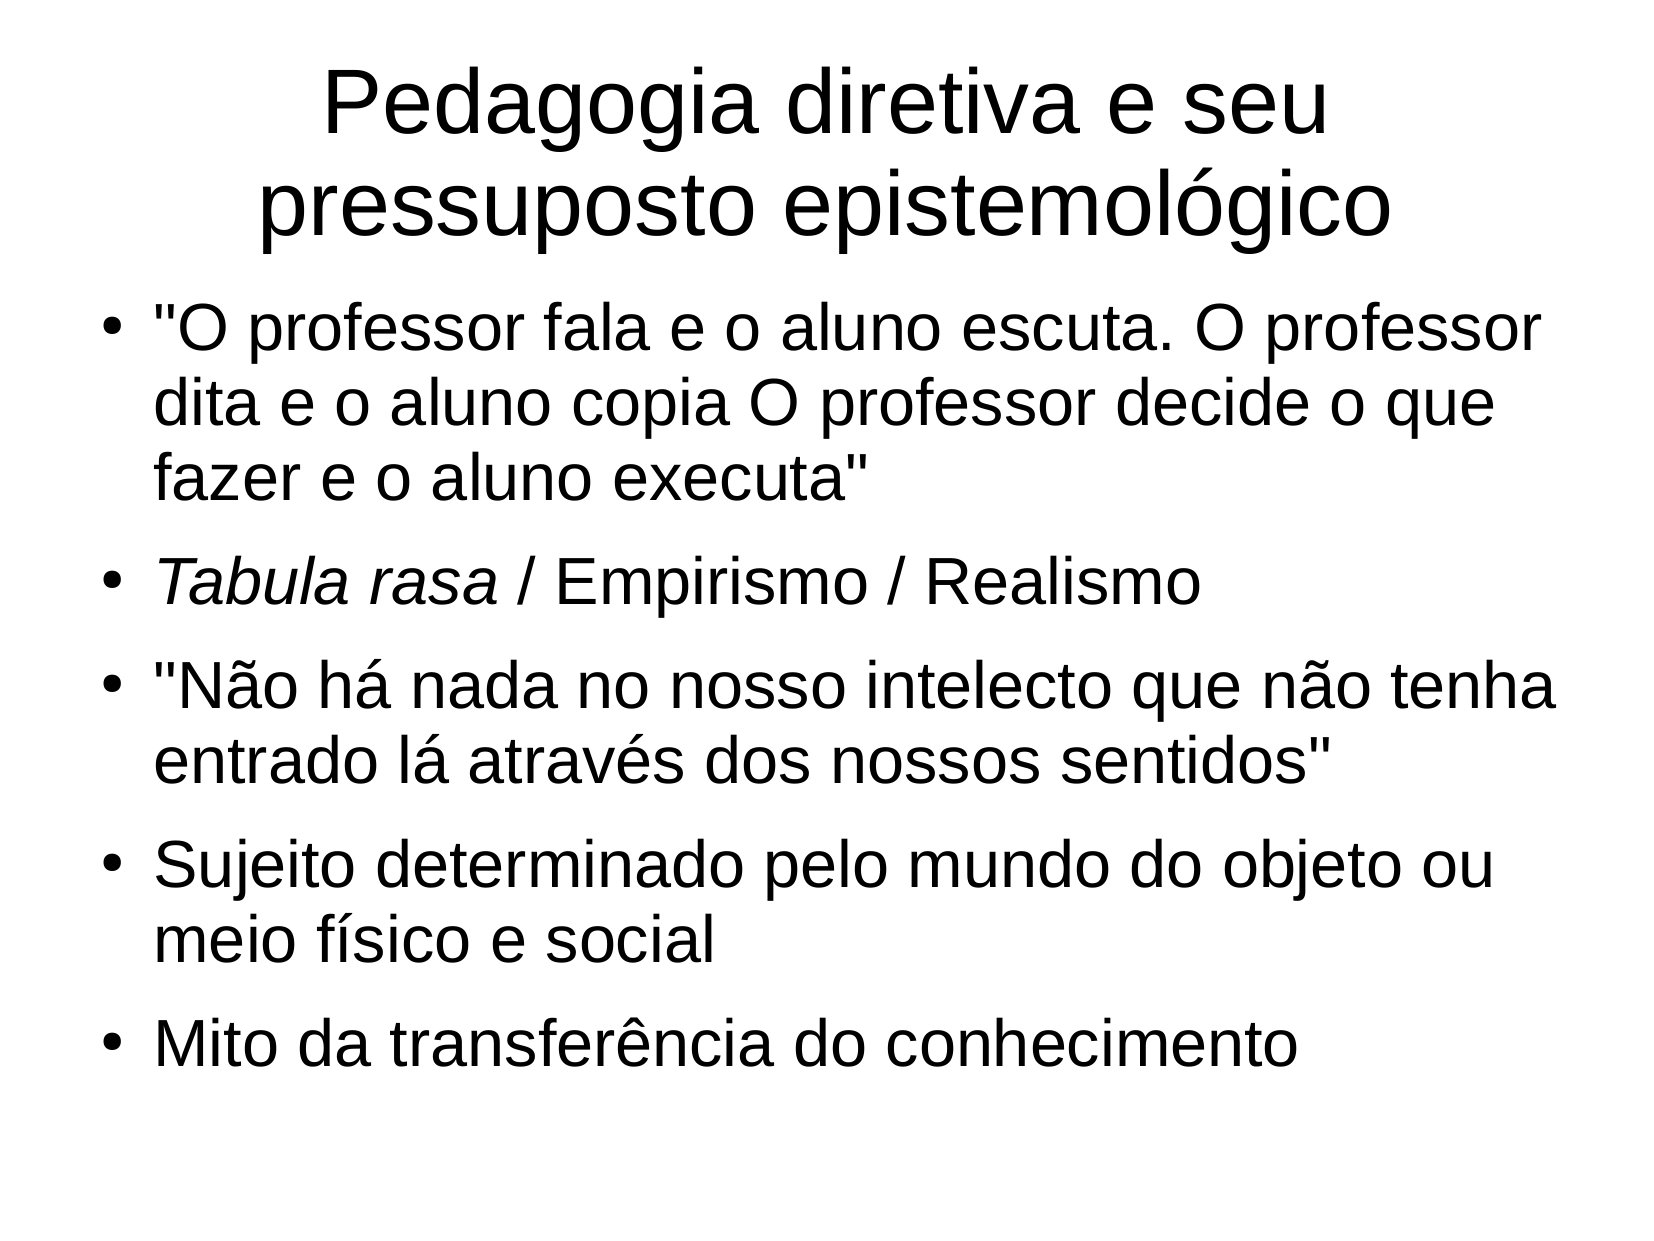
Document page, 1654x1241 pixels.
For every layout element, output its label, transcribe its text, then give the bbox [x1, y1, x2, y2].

title Pedagogia diretiva e seu pressuposto epistemológico [82, 49, 1571, 257]
list "O professor fala e o aluno escuta. O professor dita e o aluno copia O professor decide o que fazer e o aluno executa" Tabula rasa / Empirismo / Realismo "Não há nada no nosso intelecto que não tenha entrado lá através dos nossos sentidos" Sujeito determinado pelo mundo do objeto ou meio físico e social Mito da transferência do conhecimento [82, 290, 1571, 1157]
